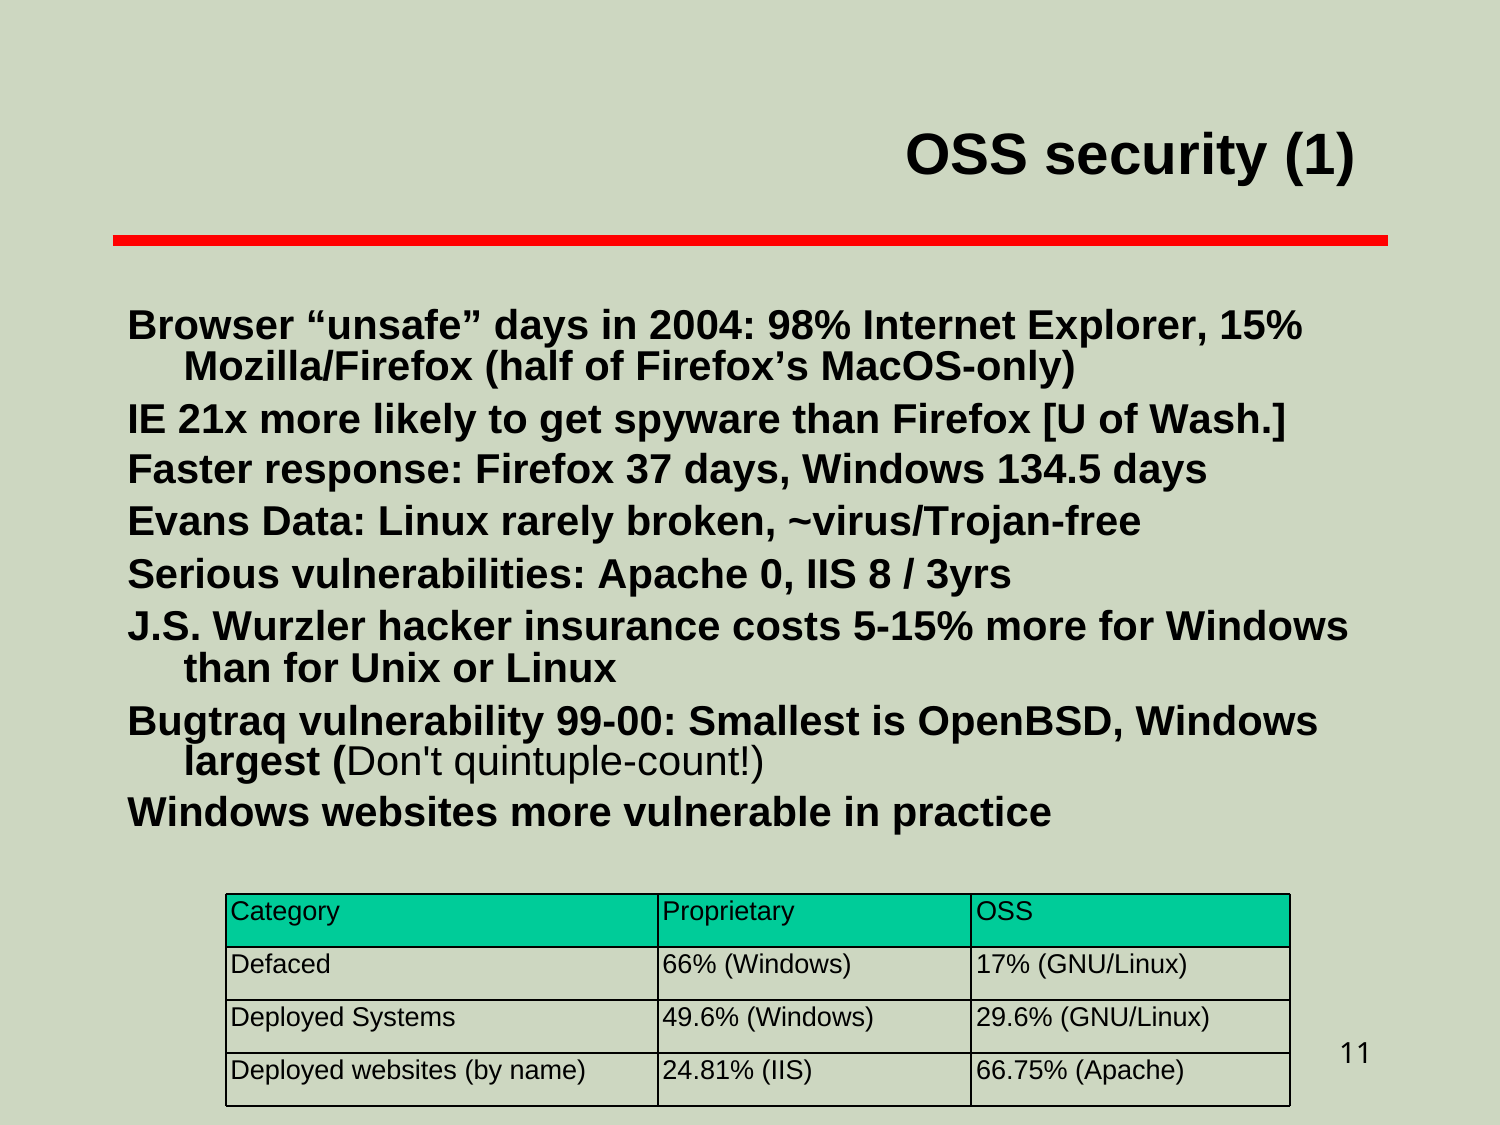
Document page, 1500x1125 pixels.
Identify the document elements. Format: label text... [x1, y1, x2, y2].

text_box Deployed websites (by name) [227, 1054, 657, 1105]
text_box 49.6% (Windows) [659, 1001, 970, 1052]
text_box 66.75% (Apache) [972, 1054, 1289, 1105]
list Browser “unsafe” days in 2004: 98% Internet Explorer, 15% Mozilla/Firefox (half of Firefox’s MacOS-only) IE 21x more likely to get spyware than Firefox [U of Wash.] Faster response: Firefox 37 days, Windows 134.5 days Evans Data: Linux rarely broken, ~virus/Trojan-free Serious vulnerabilities: Apache 0, IIS 8 / 3yrs J.S. Wurzler hacker insurance costs 5-15% more for Windows than for Unix or Linux Bugtraq vulnerability 99-00: Smallest is OpenBSD, Windows largest (Don't quintuple-count!) Windows websites more vulnerable in practice [112, 299, 1388, 894]
text_box 66% (Windows) [659, 948, 970, 999]
text_box OSS [972, 895, 1289, 946]
text_box Proprietary [659, 895, 970, 946]
text_box 24.81% (IIS) [659, 1054, 970, 1105]
text_box 29.6% (GNU/Linux) [972, 1001, 1289, 1052]
title OSS security (1) [337, 85, 1388, 224]
text_box Deployed Systems [227, 1001, 657, 1052]
text_box Defaced [227, 948, 657, 999]
text_box Category [227, 895, 657, 946]
text_box 17% (GNU/Linux) [972, 948, 1289, 999]
